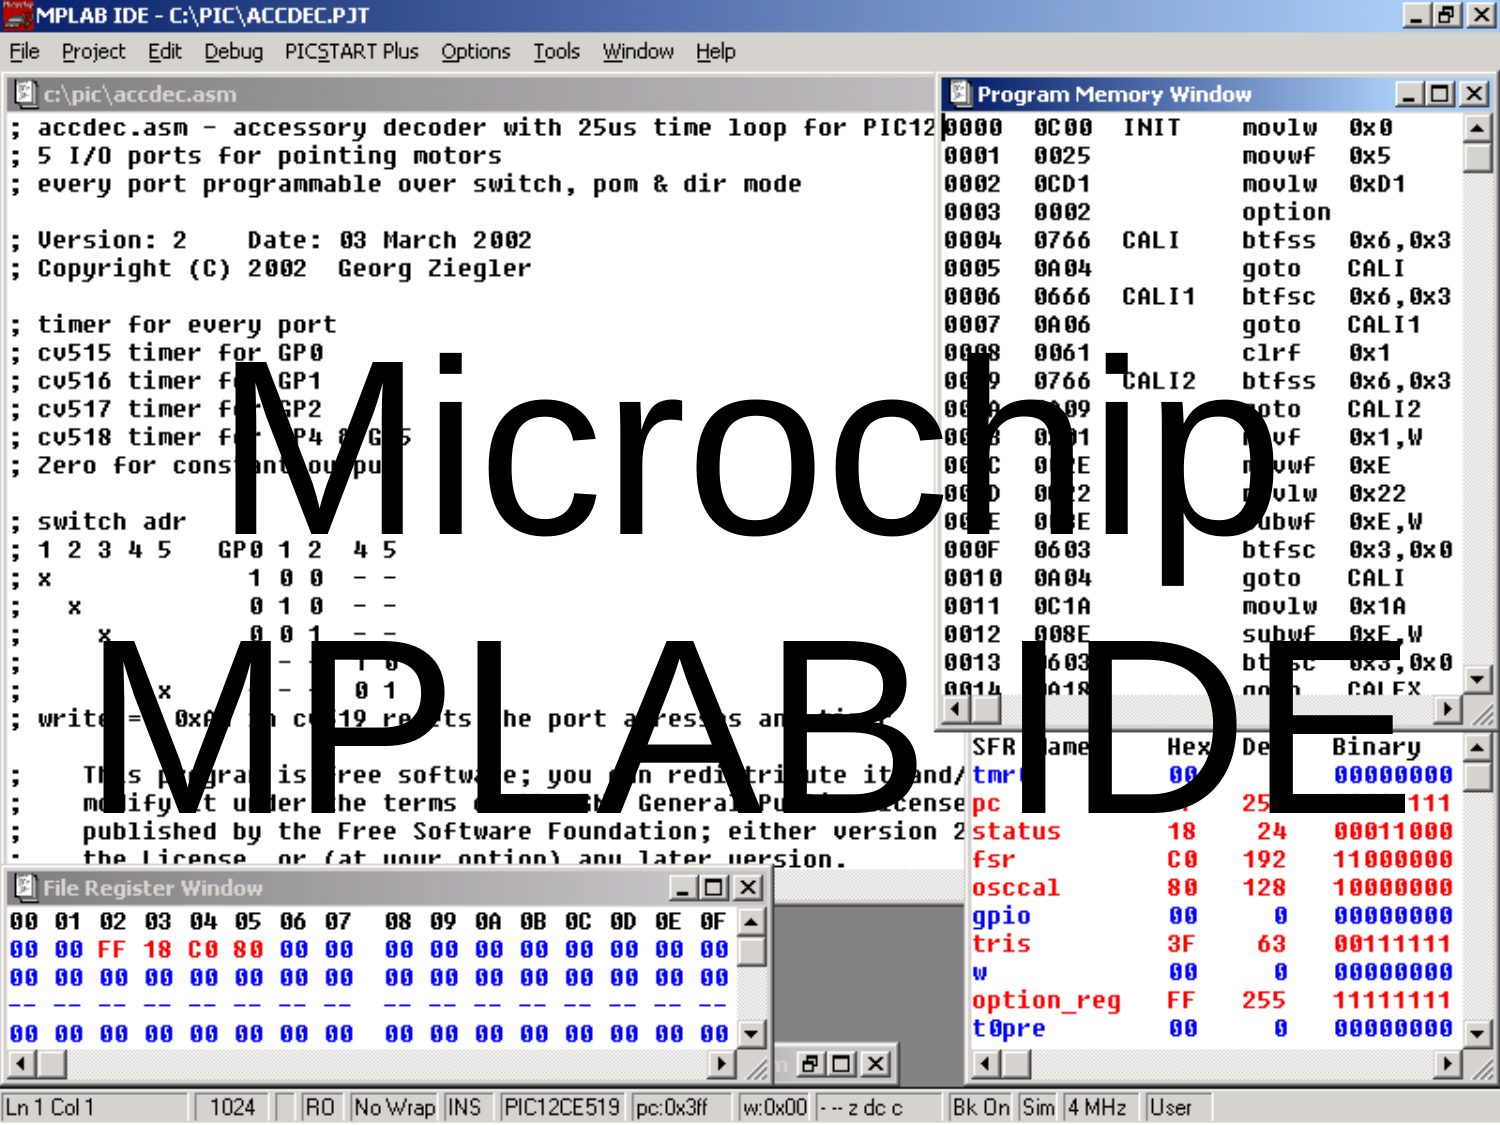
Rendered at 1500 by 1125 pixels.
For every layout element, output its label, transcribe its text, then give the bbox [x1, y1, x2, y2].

title Microchip MPLAB IDE [0, 49, 1500, 1125]
picture [0, 0, 1500, 49]
